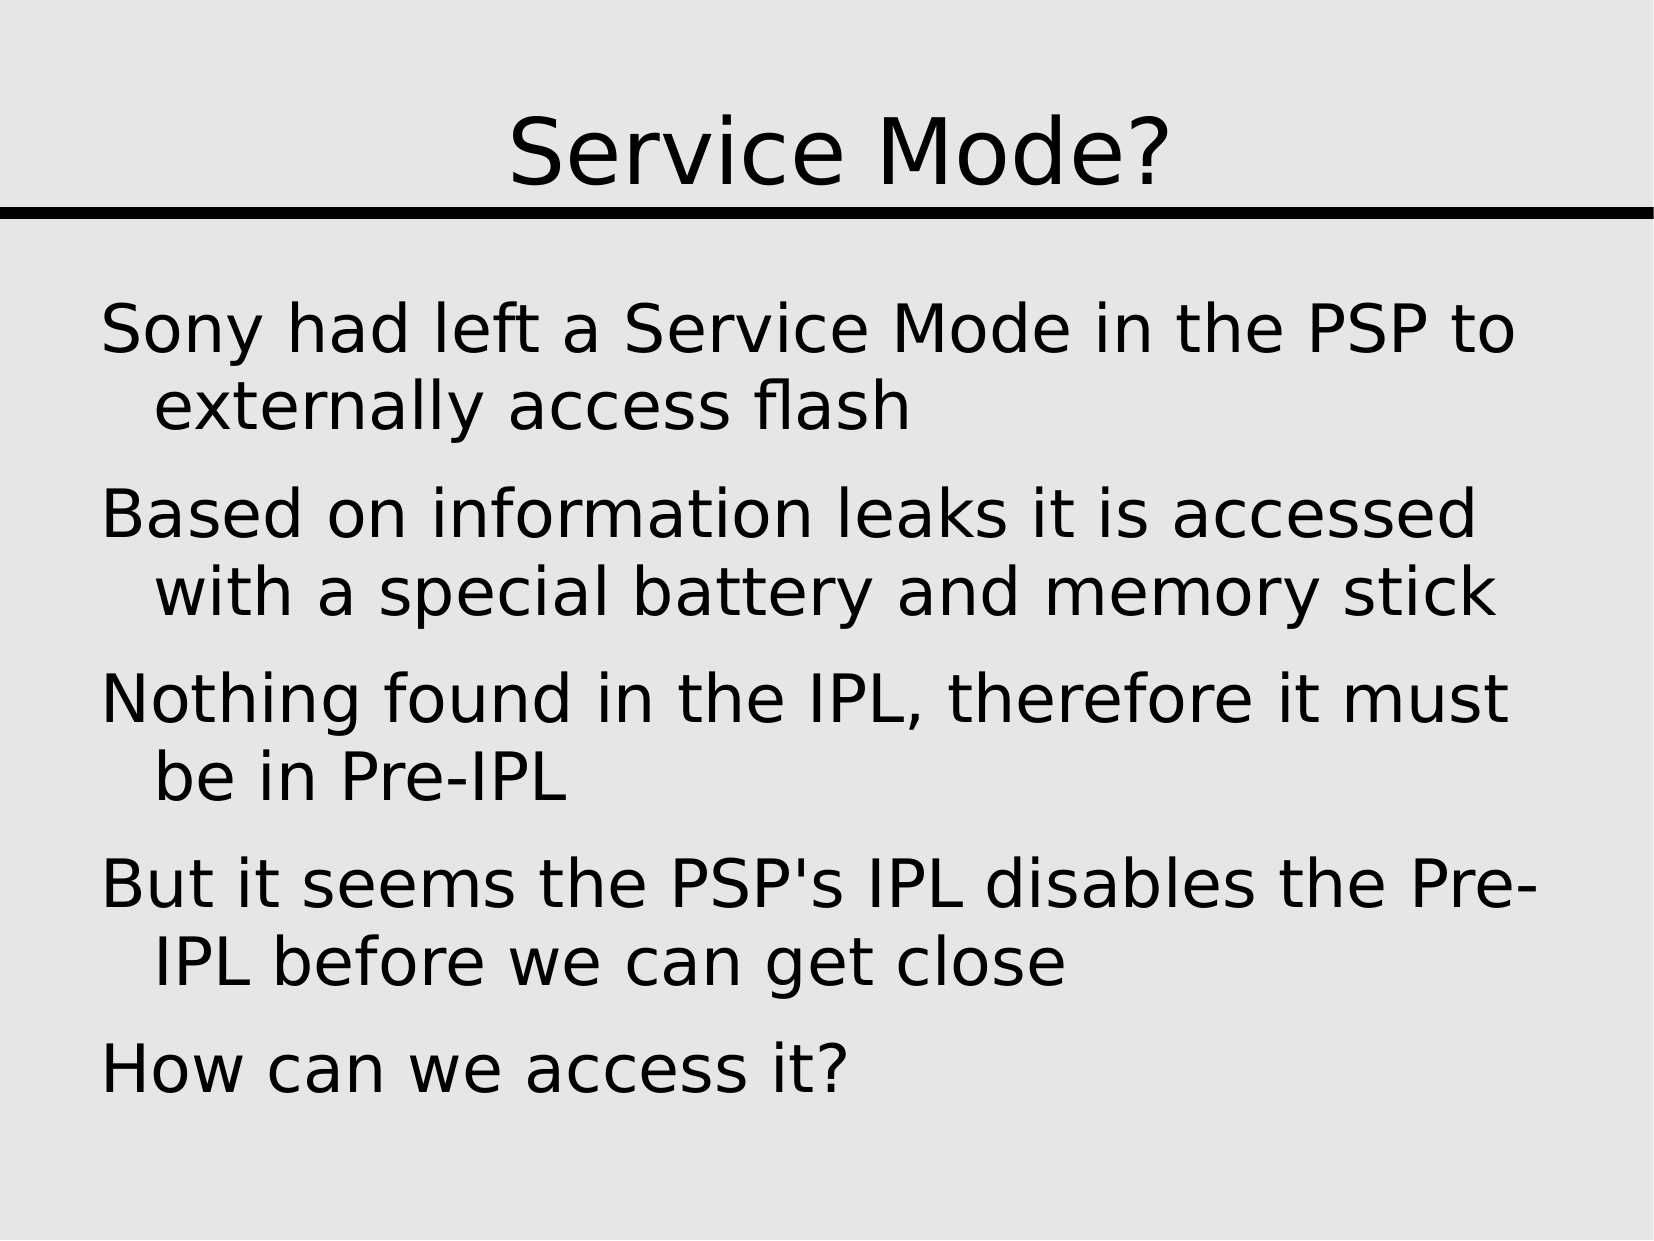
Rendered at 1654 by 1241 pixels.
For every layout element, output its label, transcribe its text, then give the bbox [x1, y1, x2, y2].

title Service Mode? [82, 49, 1571, 257]
list Sony had left a Service Mode in the PSP to externally access flash Based on information leaks it is accessed with a special battery and memory stick Nothing found in the IPL, therefore it must be in Pre-IPL But it seems the PSP's IPL disables the Pre-IPL before we can get close How can we access it? [82, 290, 1571, 1109]
